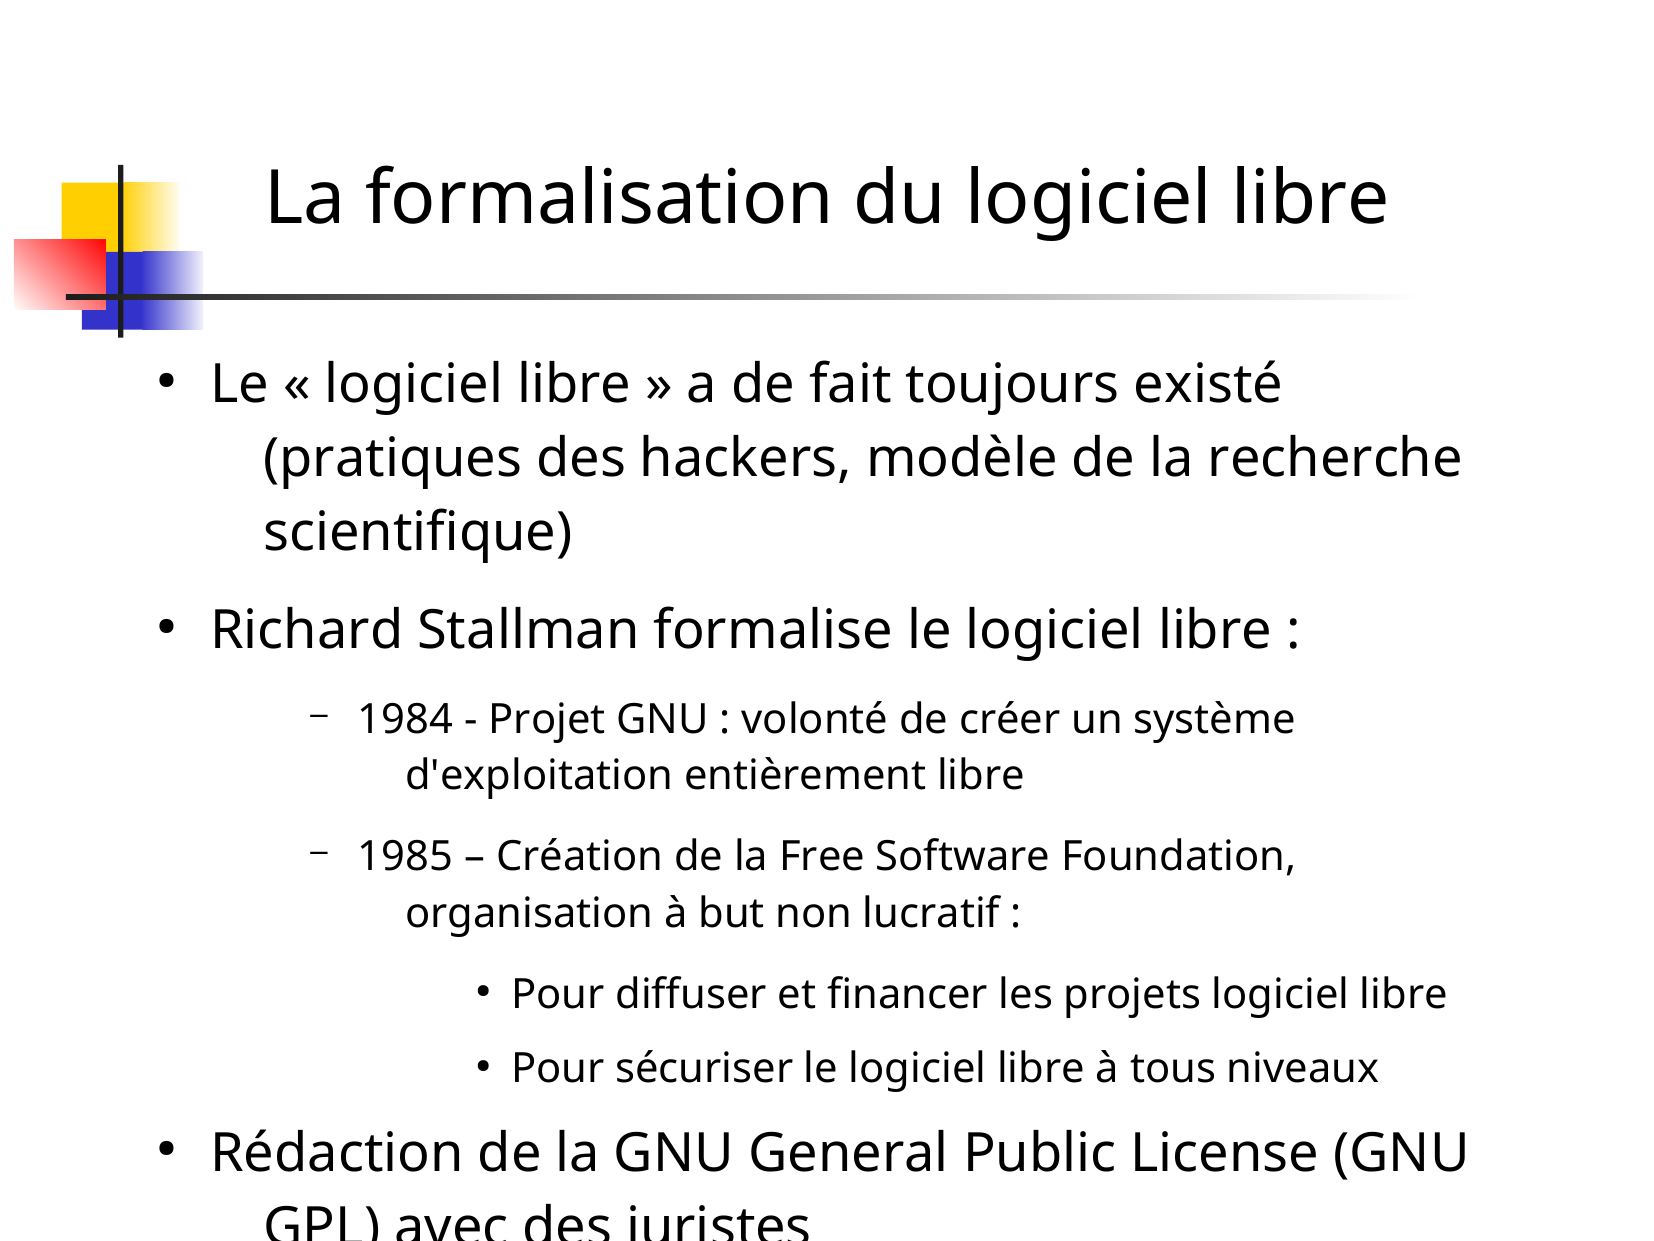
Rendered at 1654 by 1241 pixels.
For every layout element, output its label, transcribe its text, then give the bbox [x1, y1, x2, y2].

list Le « logiciel libre » a de fait toujours existé (pratiques des hackers, modèle de la recherche scientifique) Richard Stallman formalise le logiciel libre : 1984 - Projet GNU : volonté de créer un système d'exploitation entièrement libre 1985 – Création de la Free Software Foundation, organisation à but non lucratif : Pour diffuser et financer les projets logiciel libre Pour sécuriser le logiciel libre à tous niveaux Rédaction de la GNU General Public License (GNU GPL) avec des juristes [121, 344, 1534, 1151]
title La formalisation du logiciel libre [121, 83, 1534, 307]
